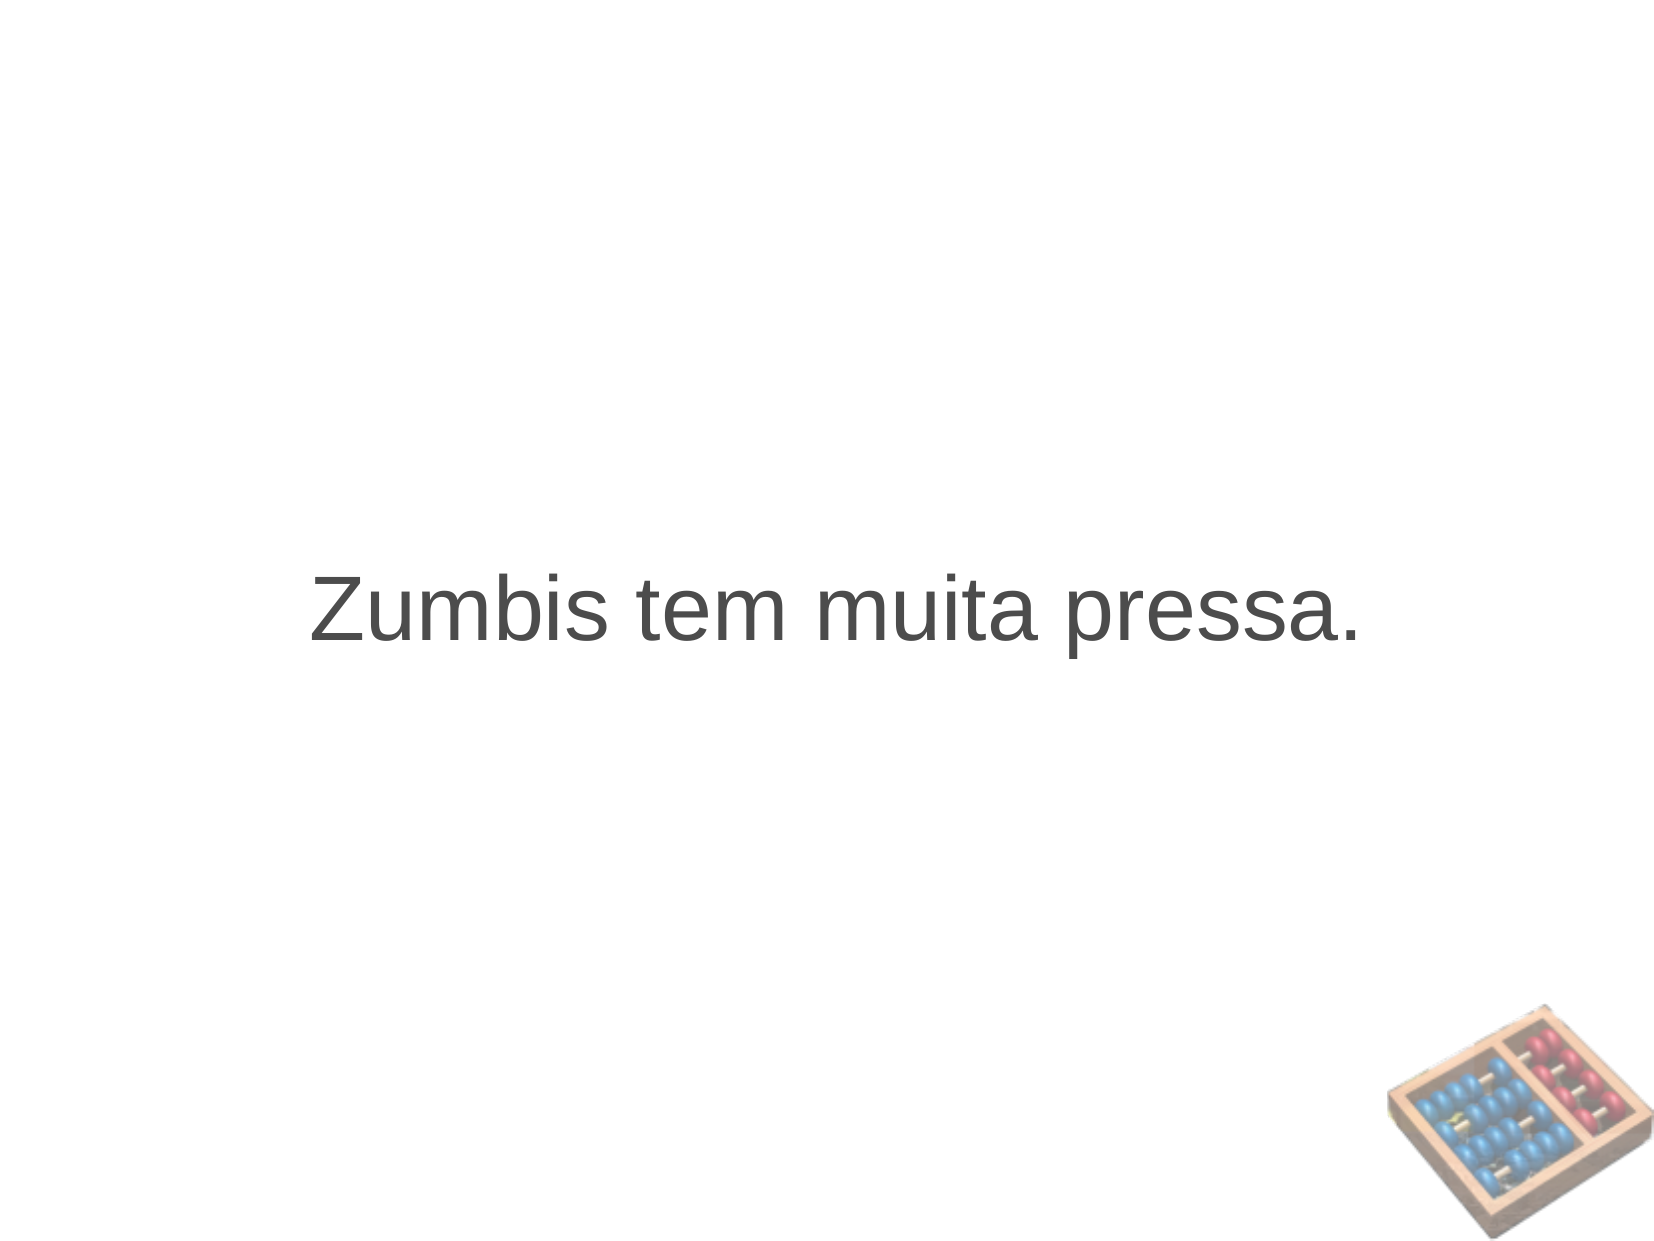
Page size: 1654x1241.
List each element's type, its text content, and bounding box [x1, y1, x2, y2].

title Zumbis tem muita pressa. [75, 505, 1601, 713]
